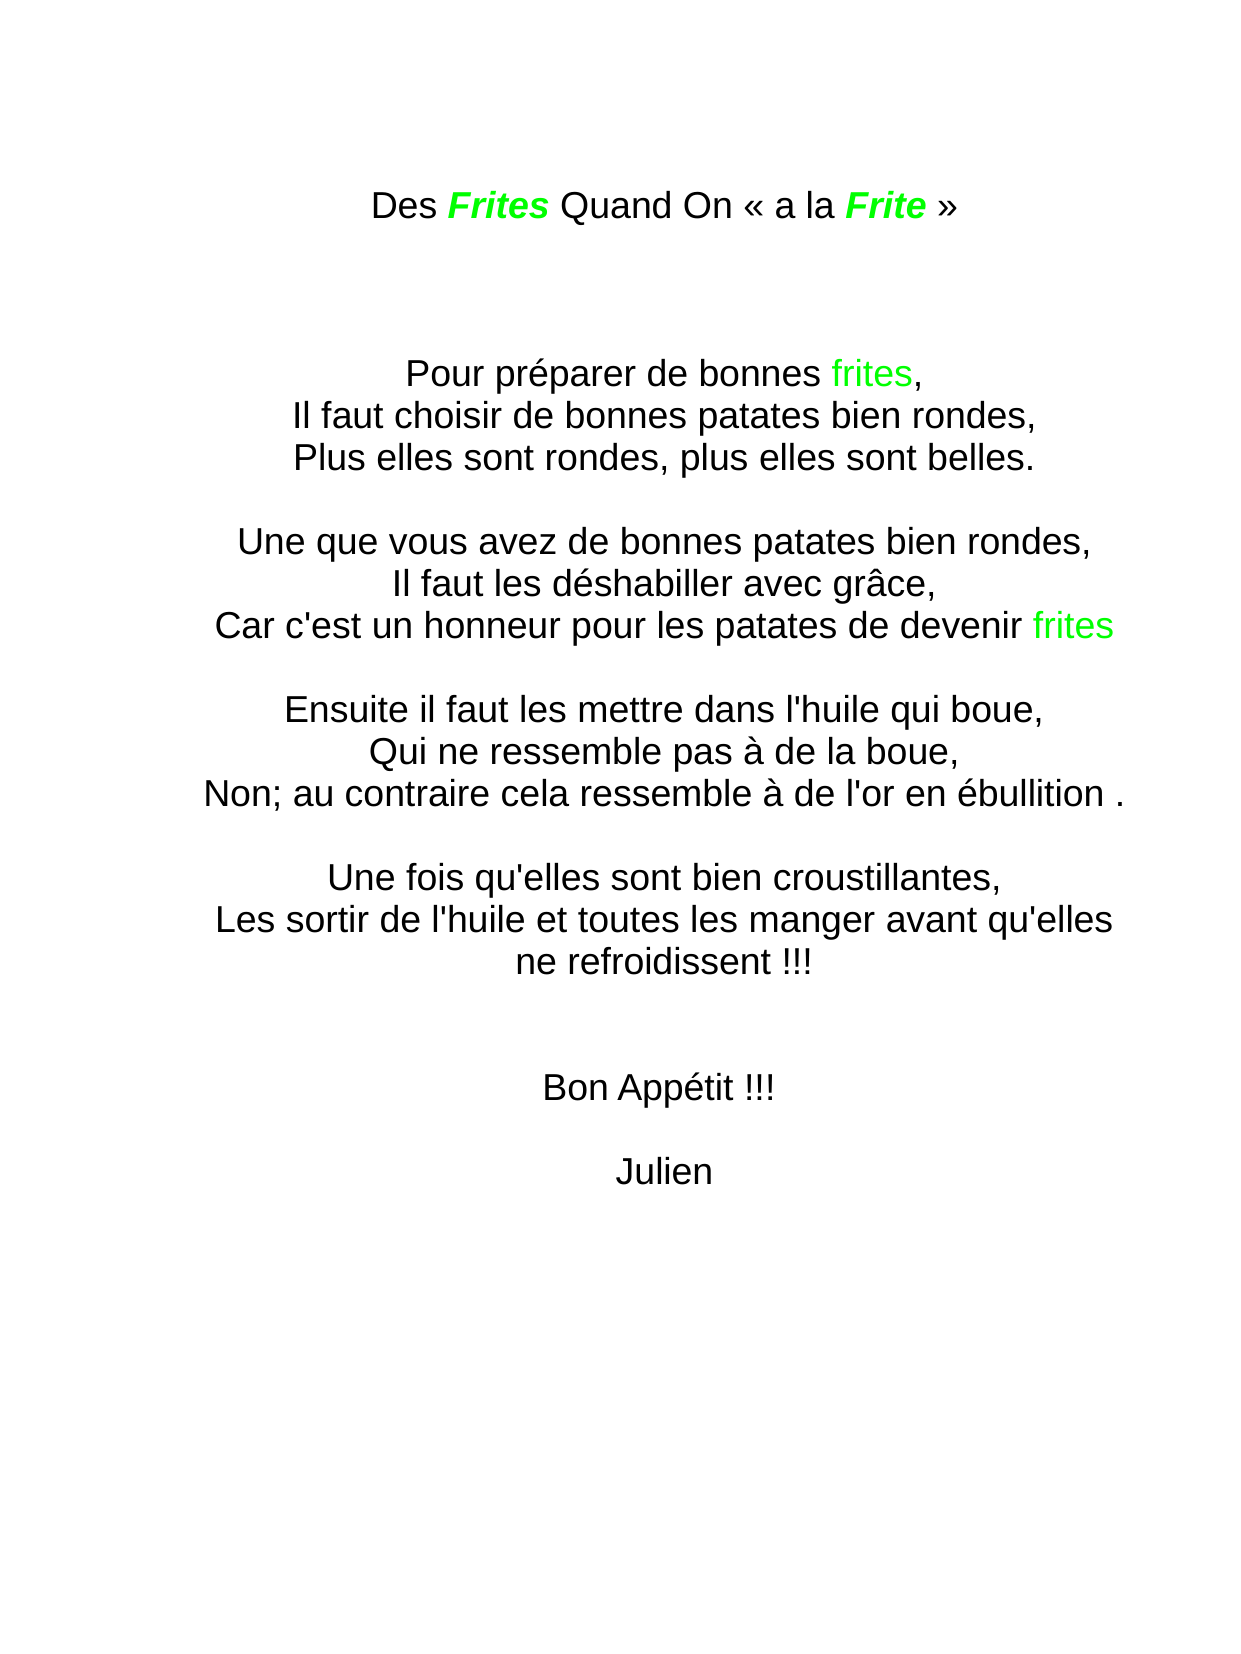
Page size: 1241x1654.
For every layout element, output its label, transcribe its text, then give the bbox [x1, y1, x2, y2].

text_box Des Frites Quand On « a la Frite » Pour préparer de bonnes frites, Il faut choisir de bonnes patates bien rondes, Plus elles sont rondes, plus elles sont belles. Une que vous avez de bonnes patates bien rondes, Il faut les déshabiller avec grâce, Car c'est un honneur pour les patates de devenir frites Ensuite il faut les mettre dans l'huile qui boue, Qui ne ressemble pas à de la boue, Non; au contraire cela ressemble à de l'or en ébullition . Une fois qu'elles sont bien croustillantes, Les sortir de l'huile et toutes les manger avant qu'elles ne refroidissent !!! Bon Appétit !!! Julien [177, 177, 1152, 1203]
